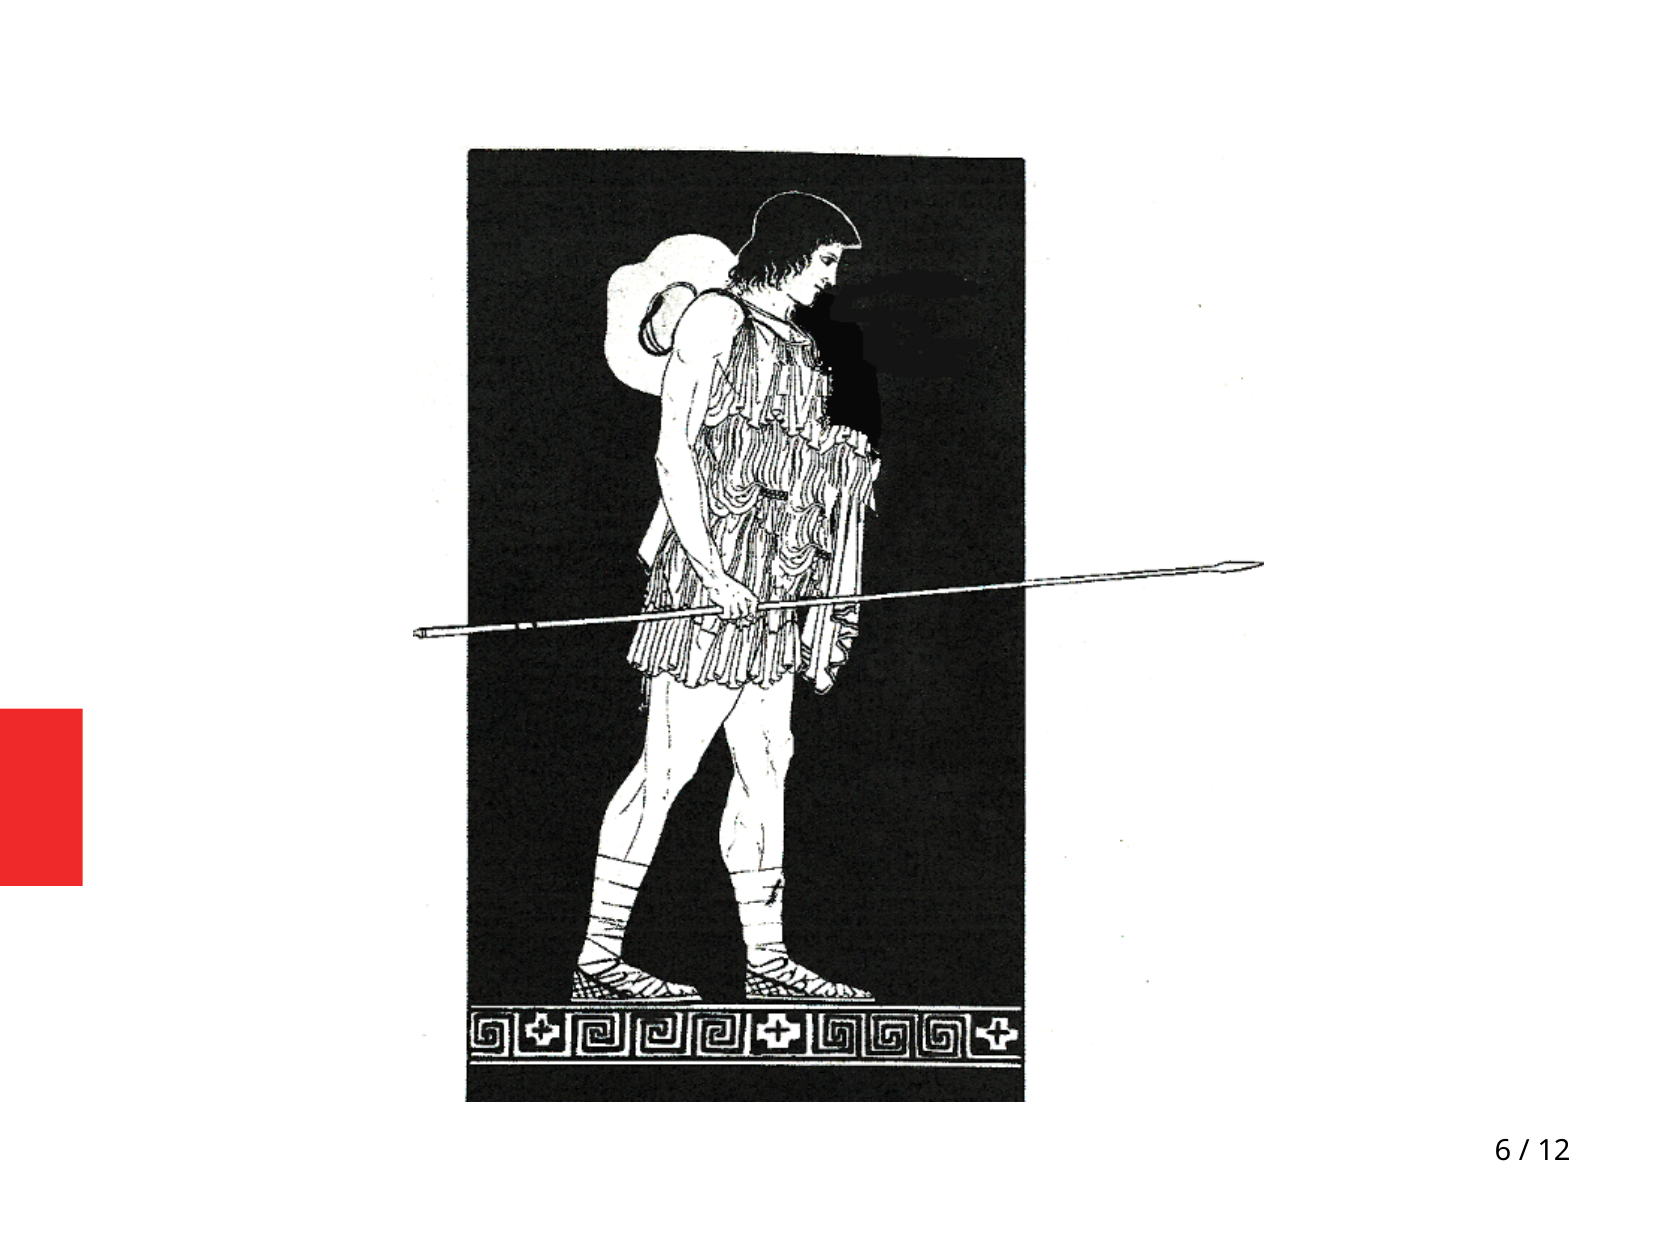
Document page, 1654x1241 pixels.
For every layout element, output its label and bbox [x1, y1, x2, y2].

picture [413, 146, 1264, 1102]
